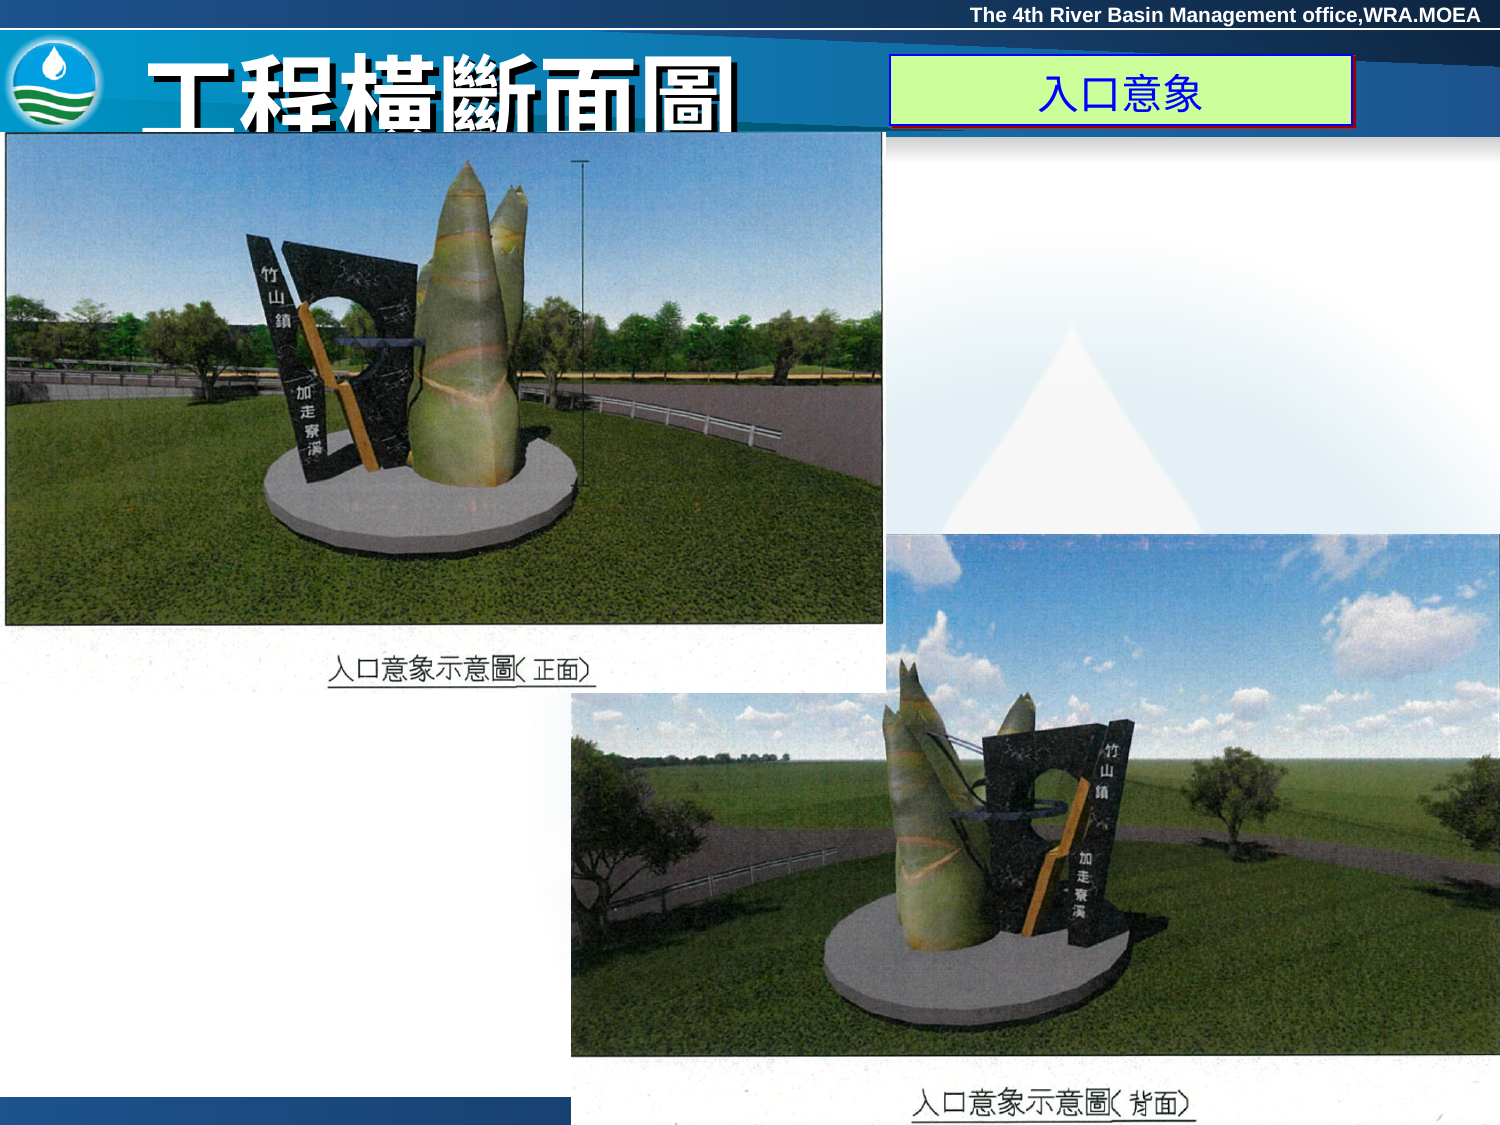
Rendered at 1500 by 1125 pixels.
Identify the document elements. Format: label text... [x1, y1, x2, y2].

text_box 工程橫斷面圖 [470, 103, 480, 116]
text_box 工程橫斷面圖 [274, 92, 300, 115]
text_box 工程橫斷面圖 [565, 96, 569, 126]
text_box 工程橫斷面圖 [274, 71, 283, 87]
text_box 工程橫斷面圖 [372, 90, 380, 105]
text_box 工程橫斷面圖 [123, 31, 1353, 126]
text_box 工程橫斷面圖 [300, 74, 318, 82]
text_box 工程橫斷面圖 [274, 116, 288, 126]
text_box 工程橫斷面圖 [662, 72, 674, 89]
text_box 工程橫斷面圖 [612, 96, 617, 126]
text_box 入口意象 [890, 54, 1353, 126]
text_box 工程橫斷面圖 [662, 95, 666, 126]
text_box 工程橫斷面圖 [711, 101, 720, 126]
picture [0, 35, 1500, 1125]
text_box 工程橫斷面圖 [708, 72, 720, 95]
